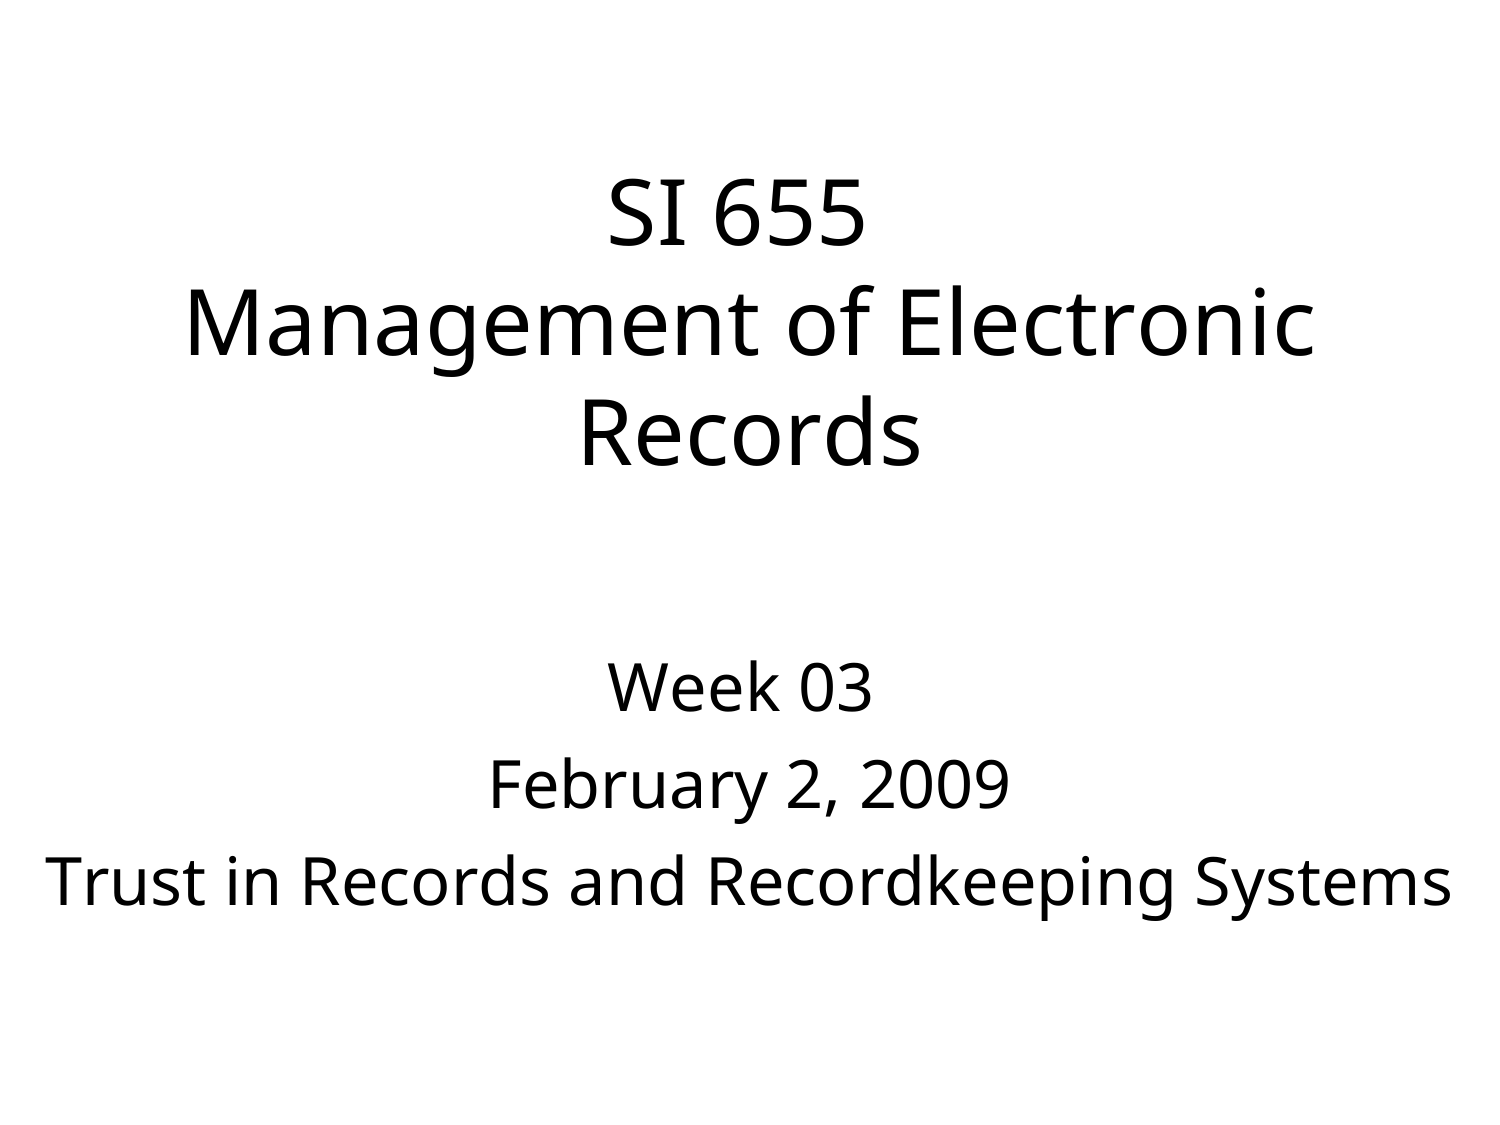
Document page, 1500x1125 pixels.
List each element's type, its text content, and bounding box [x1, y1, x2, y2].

text_box Week 03 February 2, 2009 Trust in Records and Recordkeeping Systems [0, 637, 1500, 926]
title SI 655 Management of Electronic Records [0, 201, 1500, 437]
